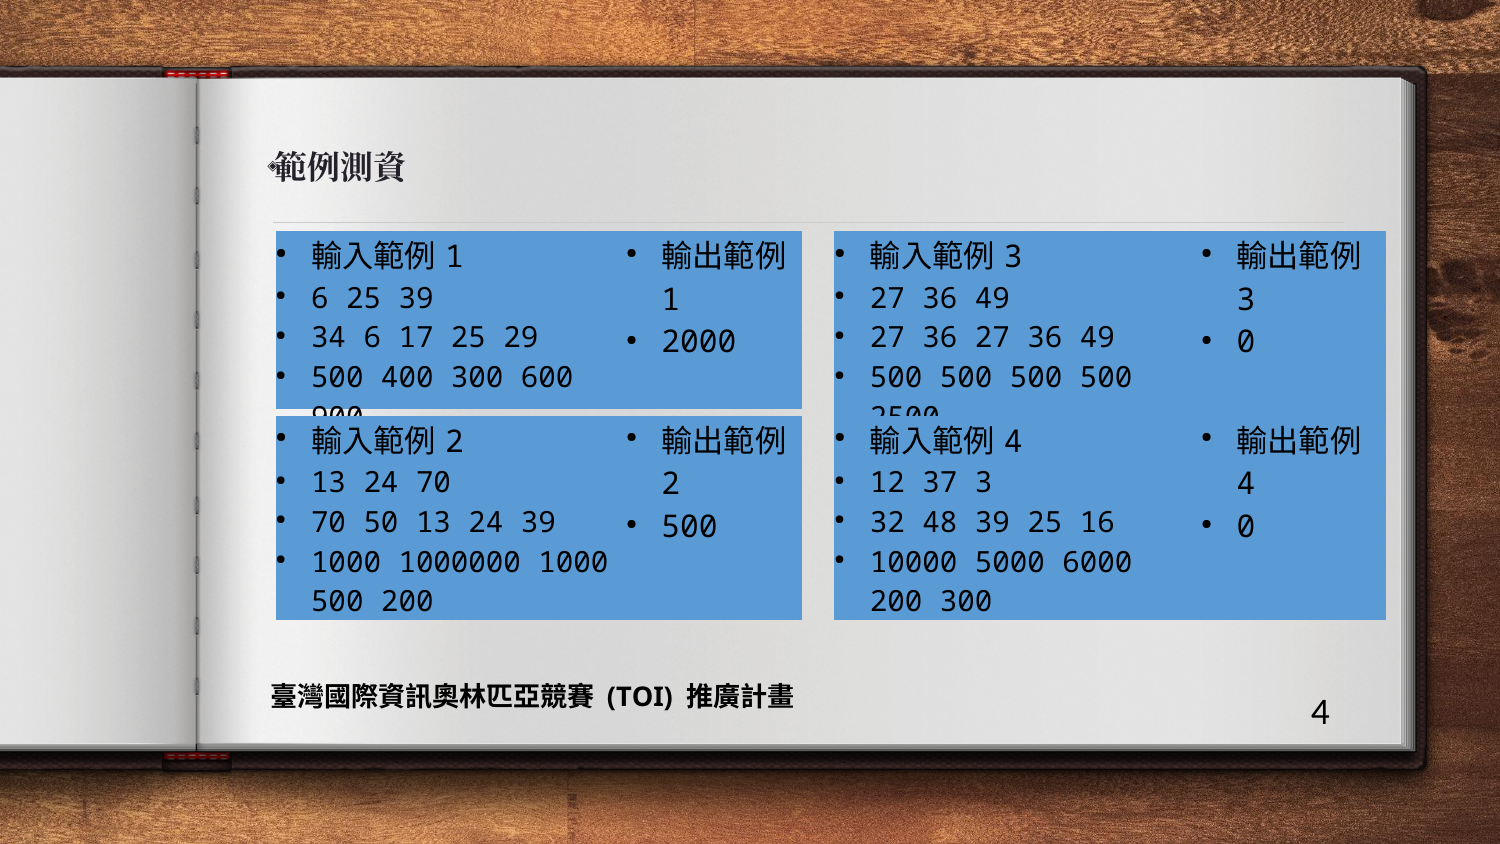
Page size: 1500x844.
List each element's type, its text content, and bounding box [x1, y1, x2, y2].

table_header 輸出範例1 2000 [626, 231, 802, 409]
text_box [1295, 672, 1386, 737]
table_header 輸入範例1 6 25 39 34 6 17 25 29 500 400 300 600 900 [276, 231, 626, 409]
table_header 輸出範例2 500 [626, 416, 802, 620]
table_header 輸出範例3 0 [1201, 231, 1386, 416]
table_header 輸入範例4 12 37 3 32 48 39 25 16 10000 5000 6000 200 300 [834, 416, 1201, 620]
list 範例測資 [252, 126, 1194, 205]
table_header 輸入範例2 13 24 70 70 50 13 24 39 1000 1000000 1000 500 200 [276, 416, 626, 620]
table_header 輸出範例4 0 [1201, 416, 1386, 620]
table_header 輸入範例3 27 36 49 27 36 27 36 49 500 500 500 500 2500 [834, 231, 1201, 416]
